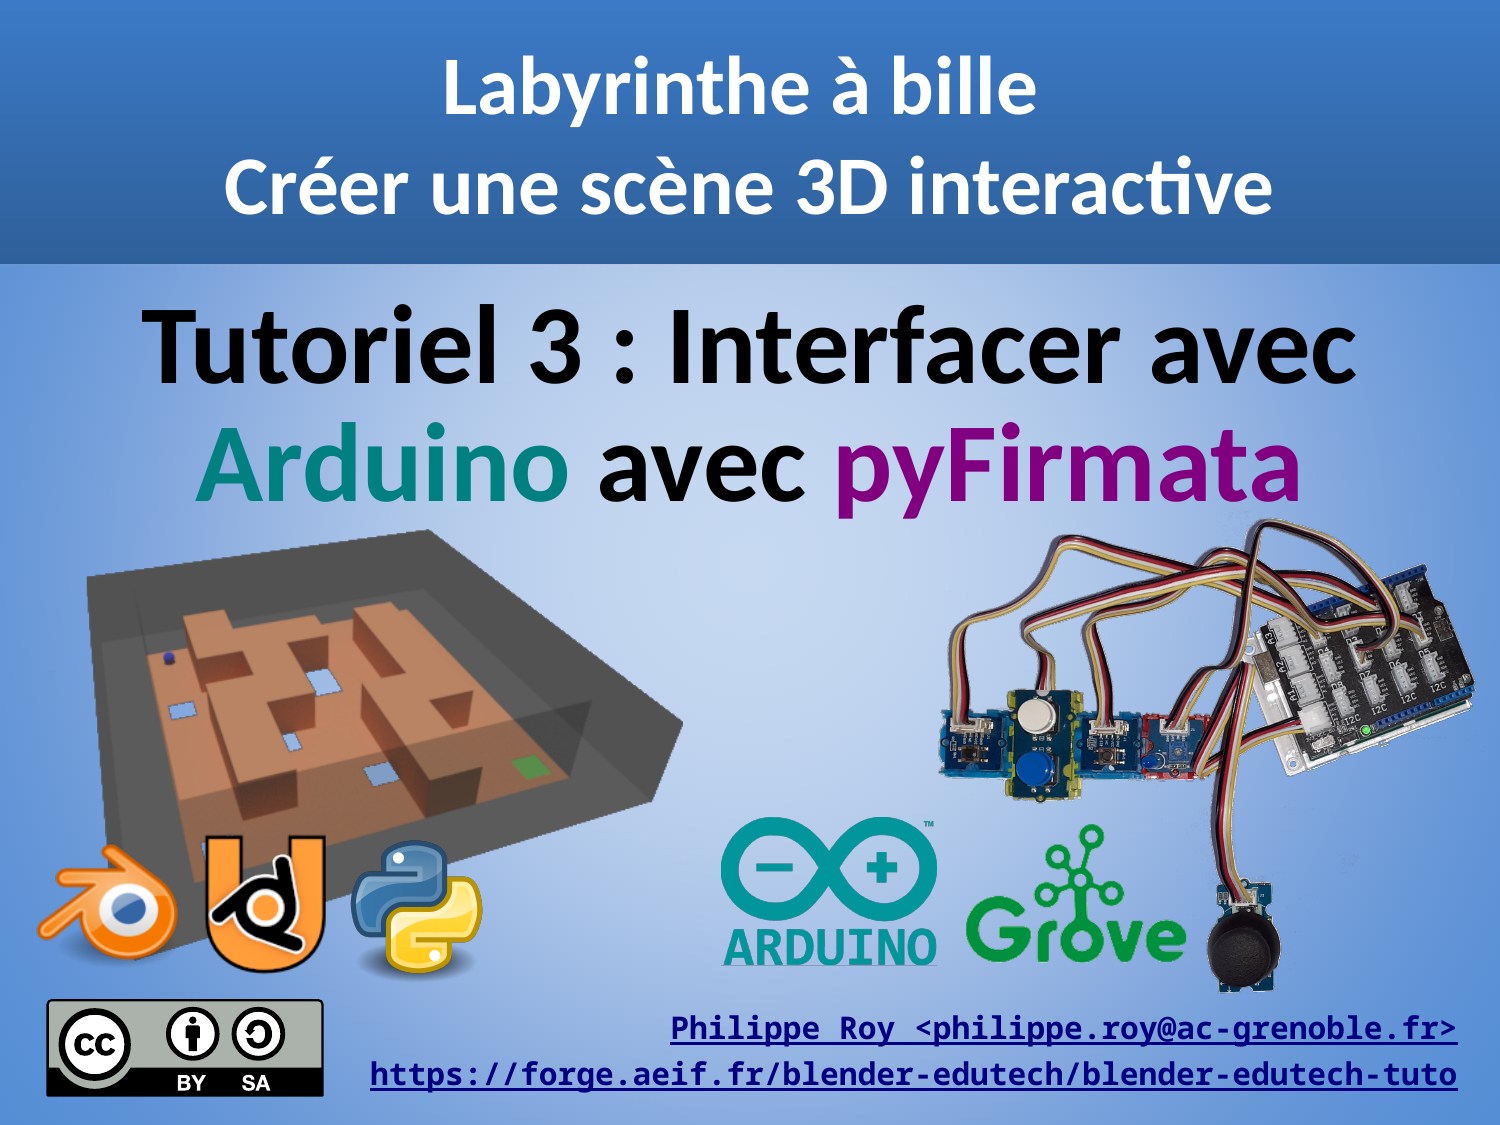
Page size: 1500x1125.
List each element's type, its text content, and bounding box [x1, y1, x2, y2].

text_box https://forge.aeif.fr/blender-edutech/blender-edutech-tuto [338, 1051, 1473, 1097]
title Labyrinthe à bille Créer une scène 3D interactive [0, 0, 1500, 264]
text_box Philippe Roy <philippe.roy@ac-grenoble.fr> [338, 1004, 1473, 1051]
subtitle Tutoriel 3 : Interfacer avec Arduino avec pyFirmata [0, 281, 1500, 584]
picture [0, 510, 1500, 1125]
picture [0, 264, 1500, 281]
